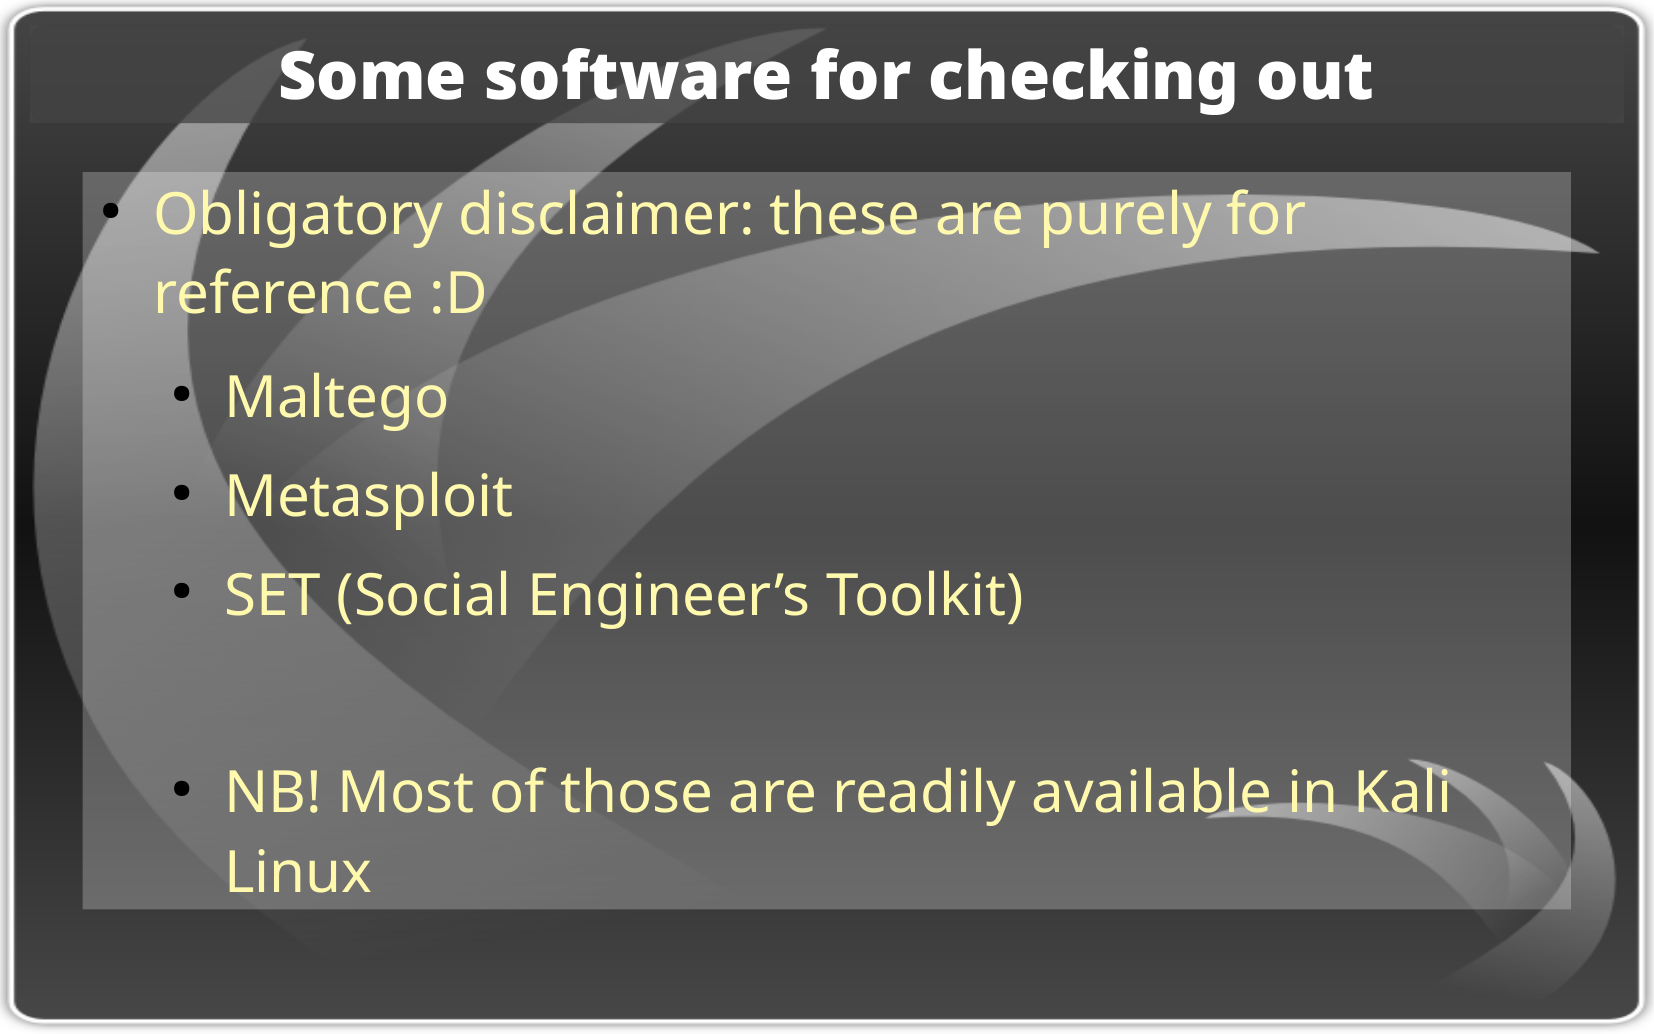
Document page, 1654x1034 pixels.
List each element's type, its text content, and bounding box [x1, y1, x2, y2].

picture [0, 0, 1654, 1034]
title Some software for checking out [29, 24, 1625, 124]
list Obligatory disclaimer: these are purely for reference :D Maltego Metasploit SET (Social Engineer’s Toolkit) NB! Most of those are readily available in Kali Linux [82, 172, 1571, 772]
